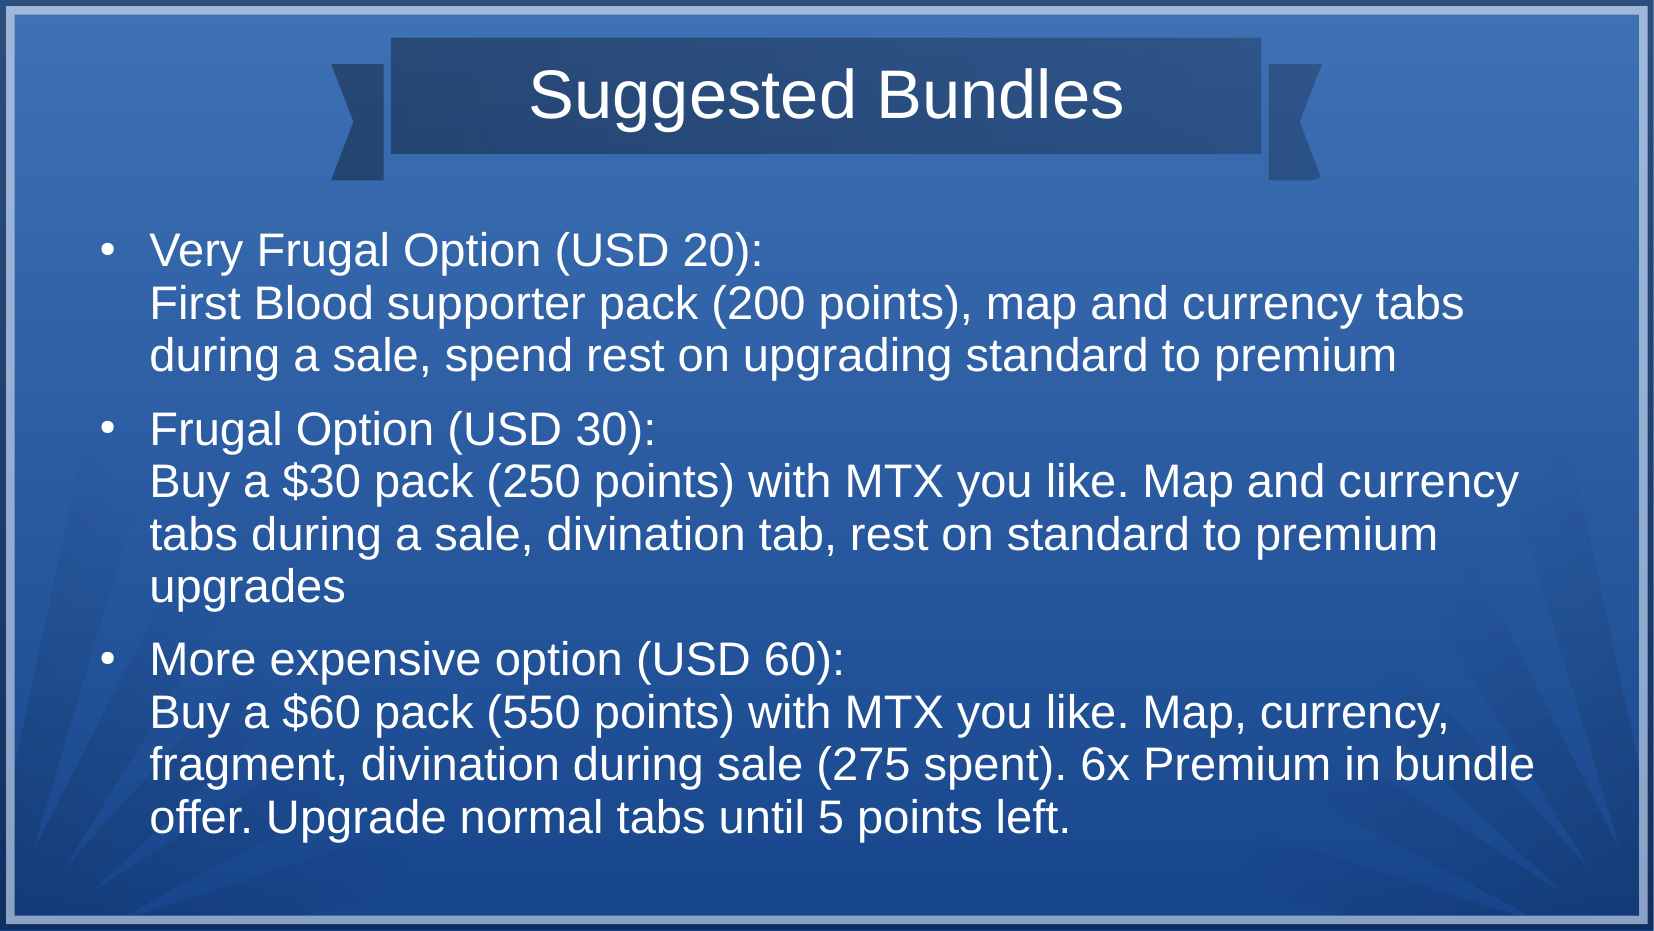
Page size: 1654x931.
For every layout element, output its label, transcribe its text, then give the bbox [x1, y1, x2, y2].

list Very Frugal Option (USD 20): First Blood supporter pack (200 points), map and currency tabs during a sale, spend rest on upgrading standard to premium Frugal Option (USD 30): Buy a $30 pack (250 points) with MTX you like. Map and currency tabs during a sale, divination tab, rest on standard to premium upgrades More expensive option (USD 60): Buy a $60 pack (550 points) with MTX you like. Map, currency, fragment, divination during sale (275 spent). 6x Premium in bundle offer. Upgrade normal tabs until 5 points left. [82, 224, 1571, 848]
title Suggested Bundles [389, 35, 1264, 154]
